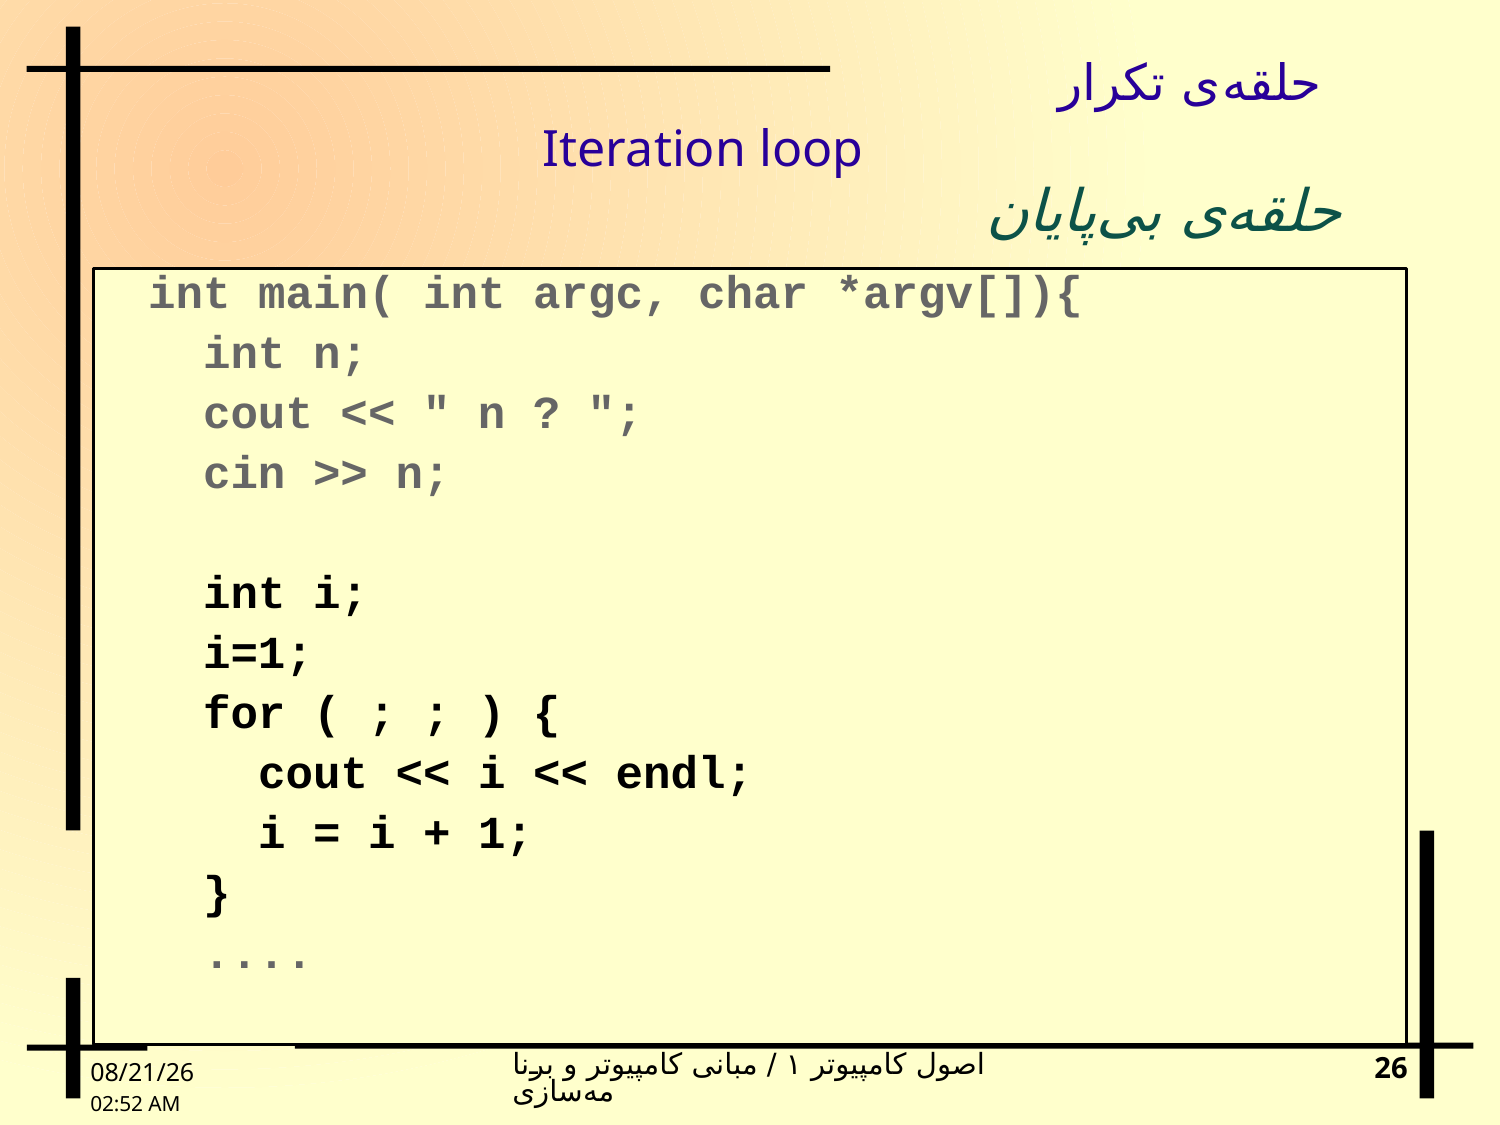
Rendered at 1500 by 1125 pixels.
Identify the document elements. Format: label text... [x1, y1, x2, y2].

list حلقه‌ی بی‌پایان [105, 177, 1395, 277]
list int main( int argc, char *argv[]){ int n; cout << " n ? "; cin >> n; int i; i=1; for ( ; ; ) { cout << i << endl; i = i + 1; } .... [93, 268, 1407, 1045]
title حلقه‌ی تکرار Iteration loop [62, 57, 1344, 178]
